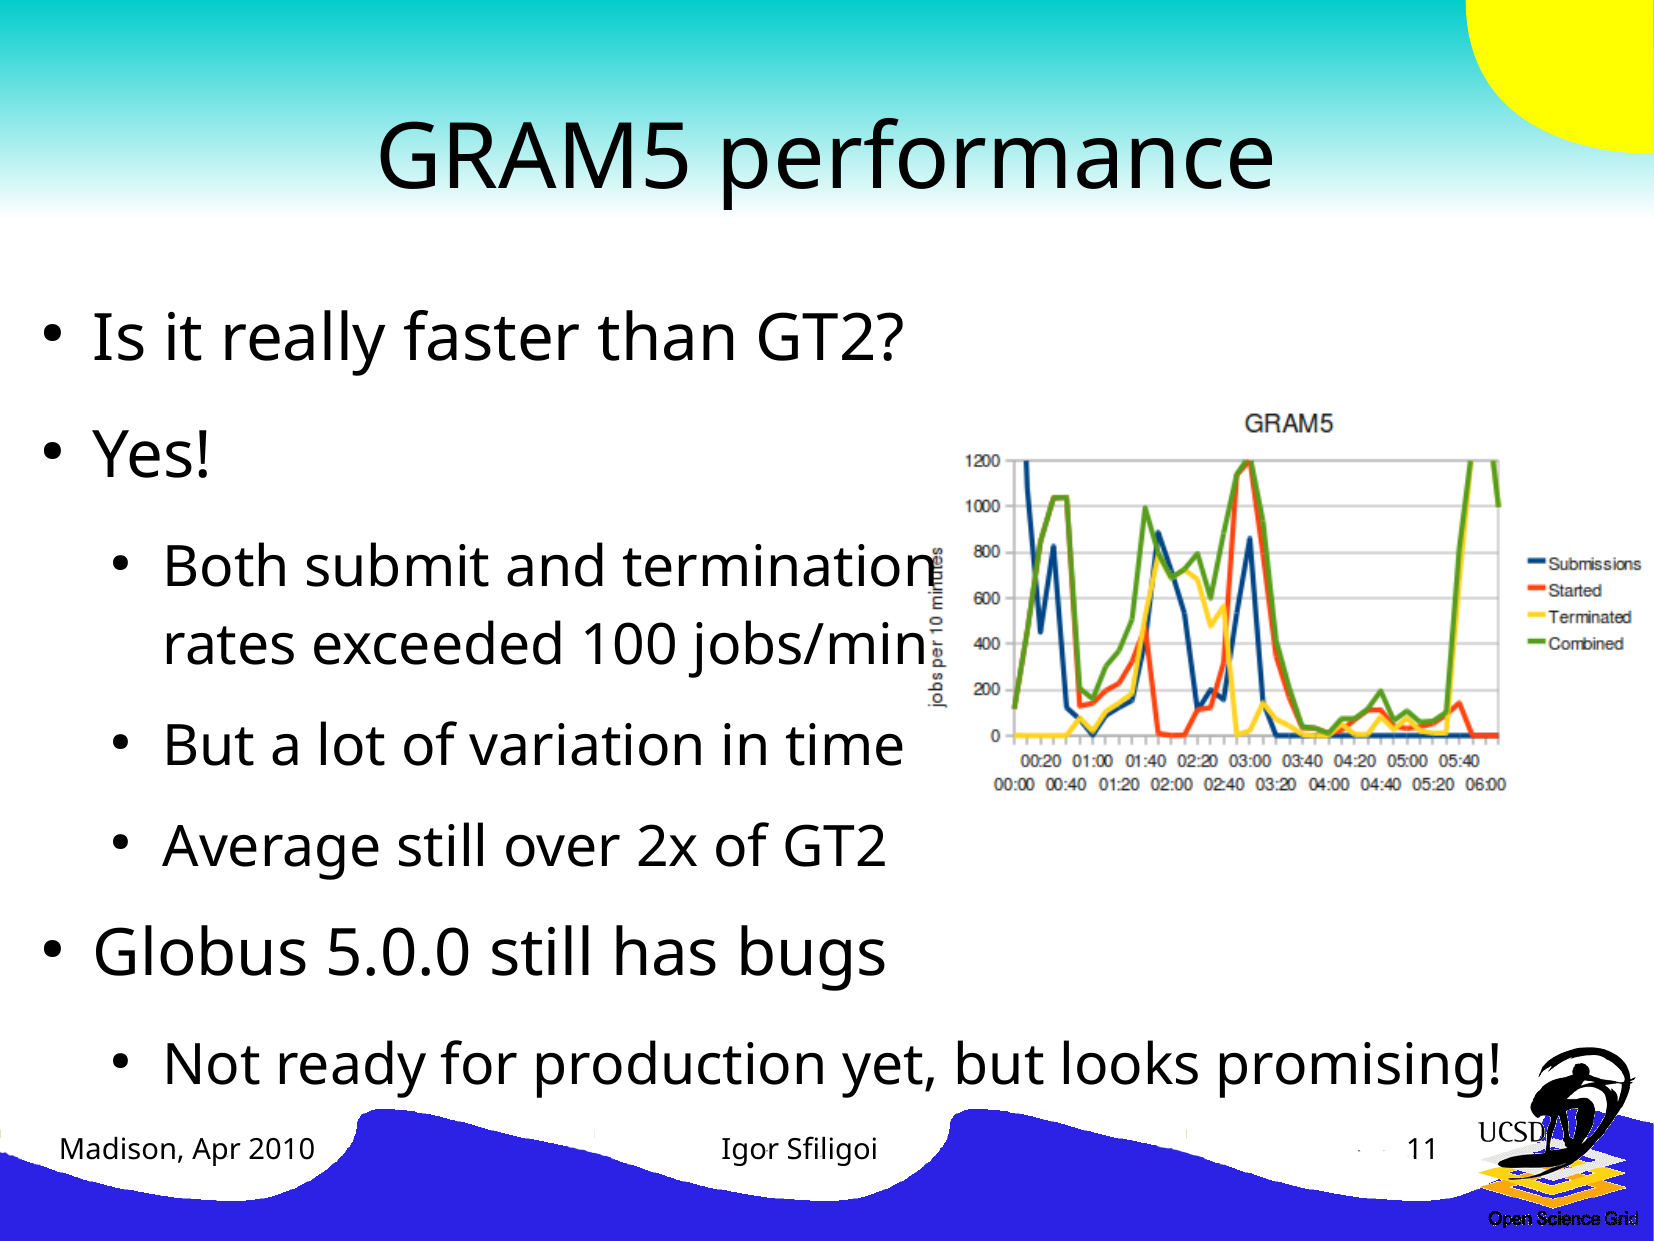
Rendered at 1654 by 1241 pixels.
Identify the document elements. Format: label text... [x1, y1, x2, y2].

title GRAM5 performance [82, 56, 1571, 250]
list Is it really faster than GT2? Yes! Both submit and termination rates exceeded 100 jobs/min But a lot of variation in time Average still over 2x of GT2 Globus 5.0.0 still has bugs Not ready for production yet, but looks promising! [23, 290, 1571, 1109]
picture [0, 1047, 1654, 1241]
picture [1571, 403, 1652, 811]
